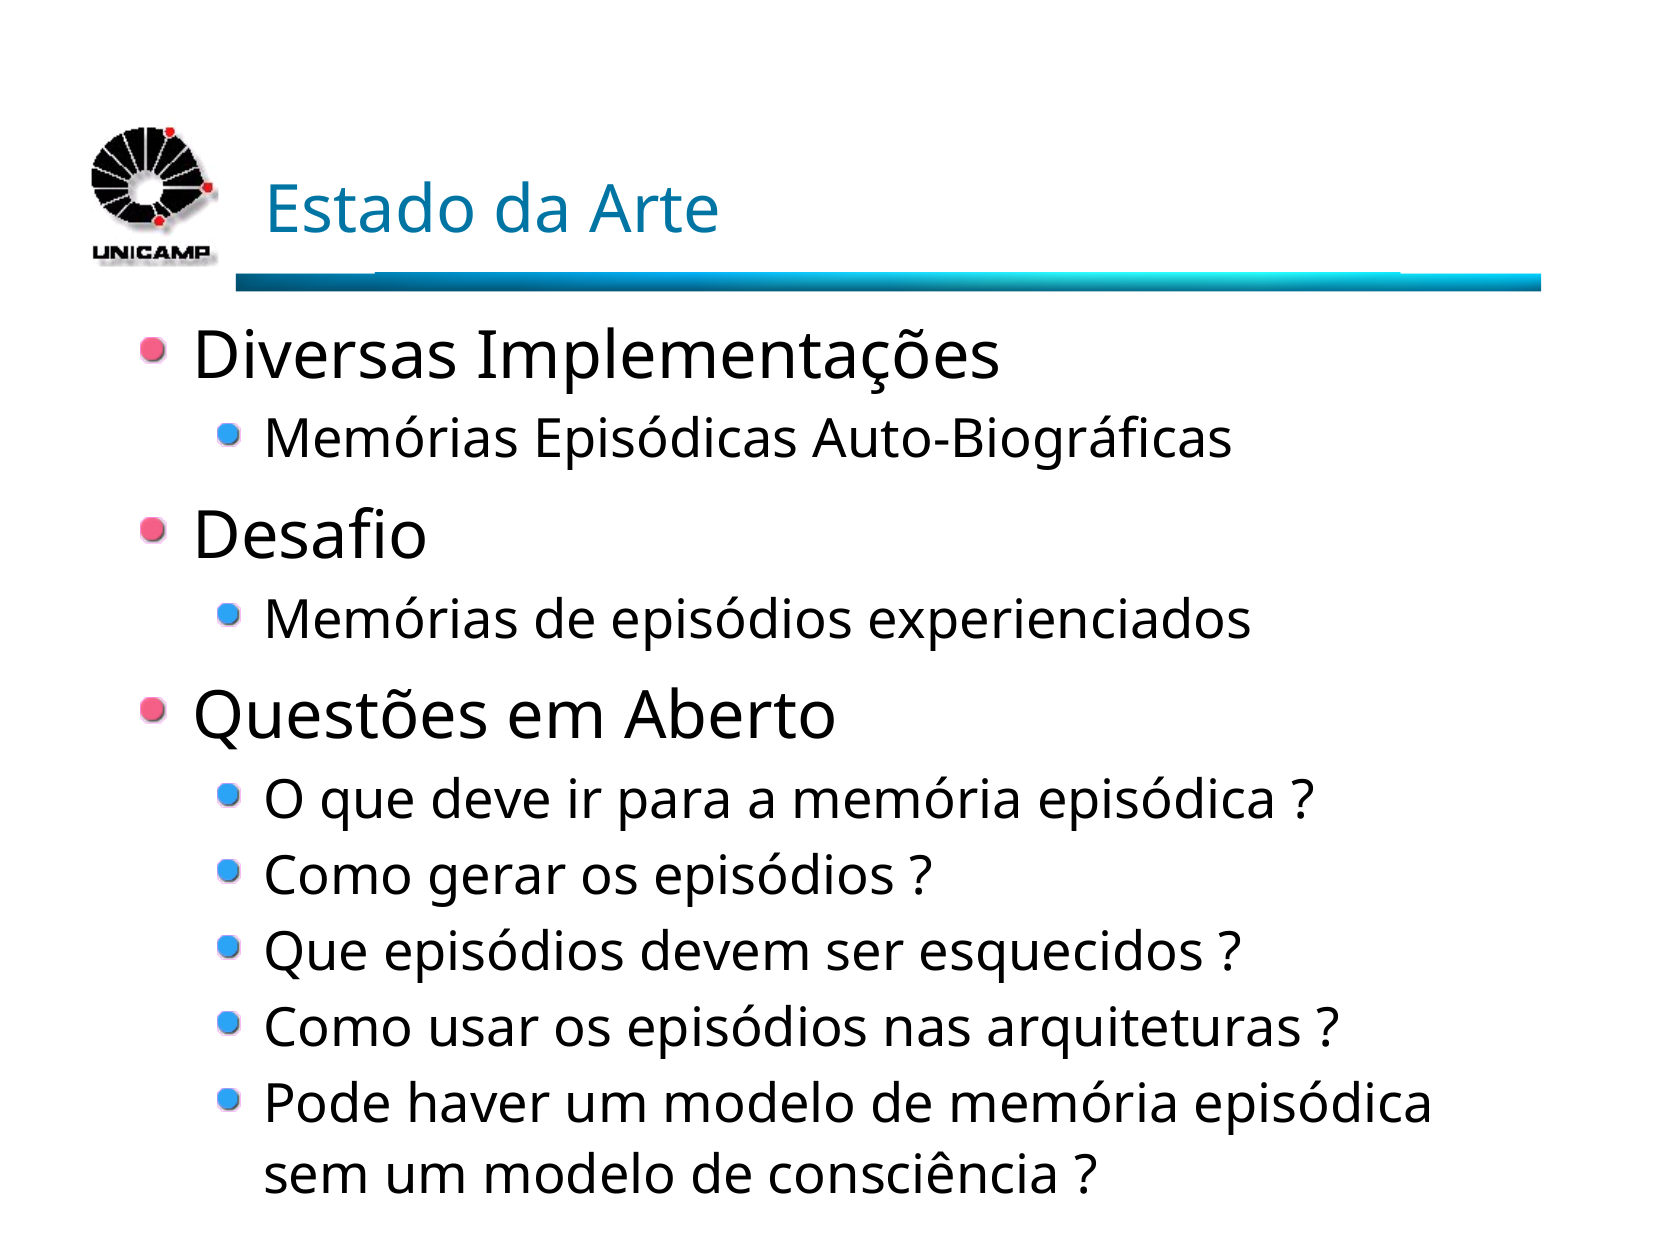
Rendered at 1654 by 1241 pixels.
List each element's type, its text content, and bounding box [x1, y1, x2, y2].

list Diversas Implementações Memórias Episódicas Auto-Biográficas Desafio Memórias de episódios experienciados Questões em Aberto O que deve ir para a memória episódica ? Como gerar os episódios ? Que episódios devem ser esquecidos ? Como usar os episódios nas arquiteturas ? Pode haver um modelo de memória episódica sem um modelo de consciência ? [121, 309, 1534, 1167]
title Estado da Arte [264, 42, 1534, 250]
picture [125, 272, 1654, 295]
